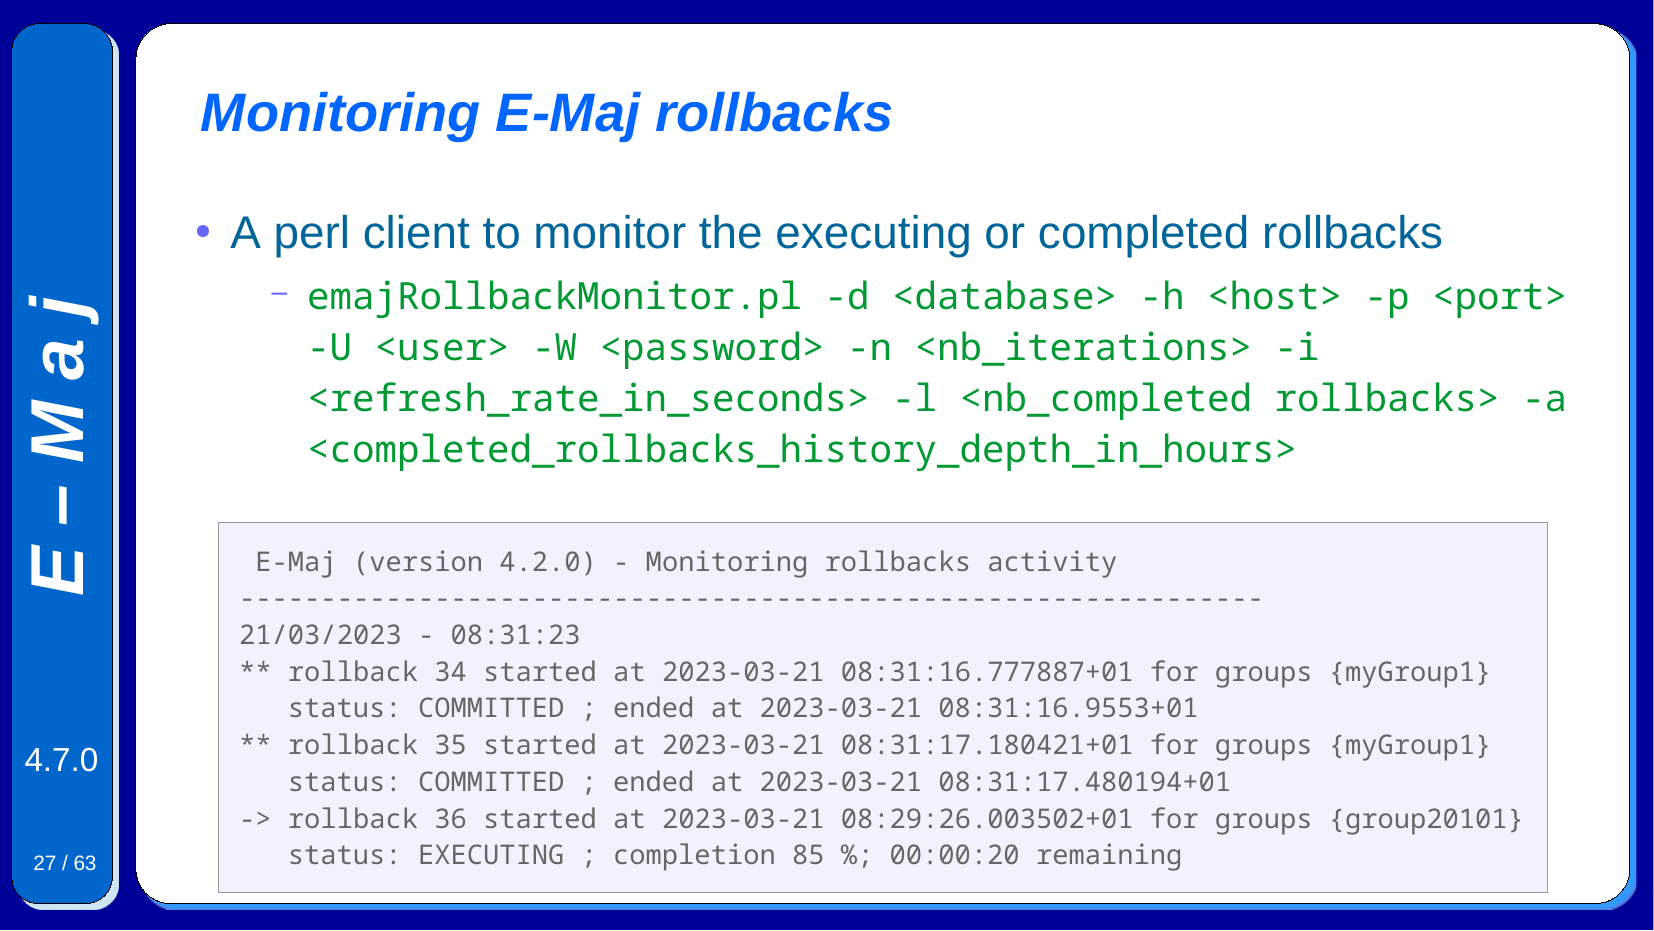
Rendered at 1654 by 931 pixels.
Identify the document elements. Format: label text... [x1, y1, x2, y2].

title Monitoring E-Maj rollbacks [200, 34, 1575, 191]
text_box E-Maj (version 4.2.0) - Monitoring rollbacks activity --------------------------------------------------------------- 21/03/2023 - 08:31:23 ** rollback 34 started at 2023-03-21 08:31:16.777887+01 for groups {myGroup1} status: COMMITTED ; ended at 2023-03-21 08:31:16.9553+01 ** rollback 35 started at 2023-03-21 08:31:17.180421+01 for groups {myGroup1} status: COMMITTED ; ended at 2023-03-21 08:31:17.480194+01 -> rollback 36 started at 2023-03-21 08:29:26.003502+01 for groups {group20101} status: EXECUTING ; completion 85 %; 00:00:20 remaining [218, 522, 1548, 878]
list A perl client to monitor the executing or completed rollbacks emajRollbackMonitor.pl -d <database> -h <host> -p <port> -U <user> -W <password> -n <nb_iterations> -i <refresh_rate_in_seconds> -l <nb_completed rollbacks> -a <completed_rollbacks_history_depth_in_hours> [177, 206, 1587, 502]
